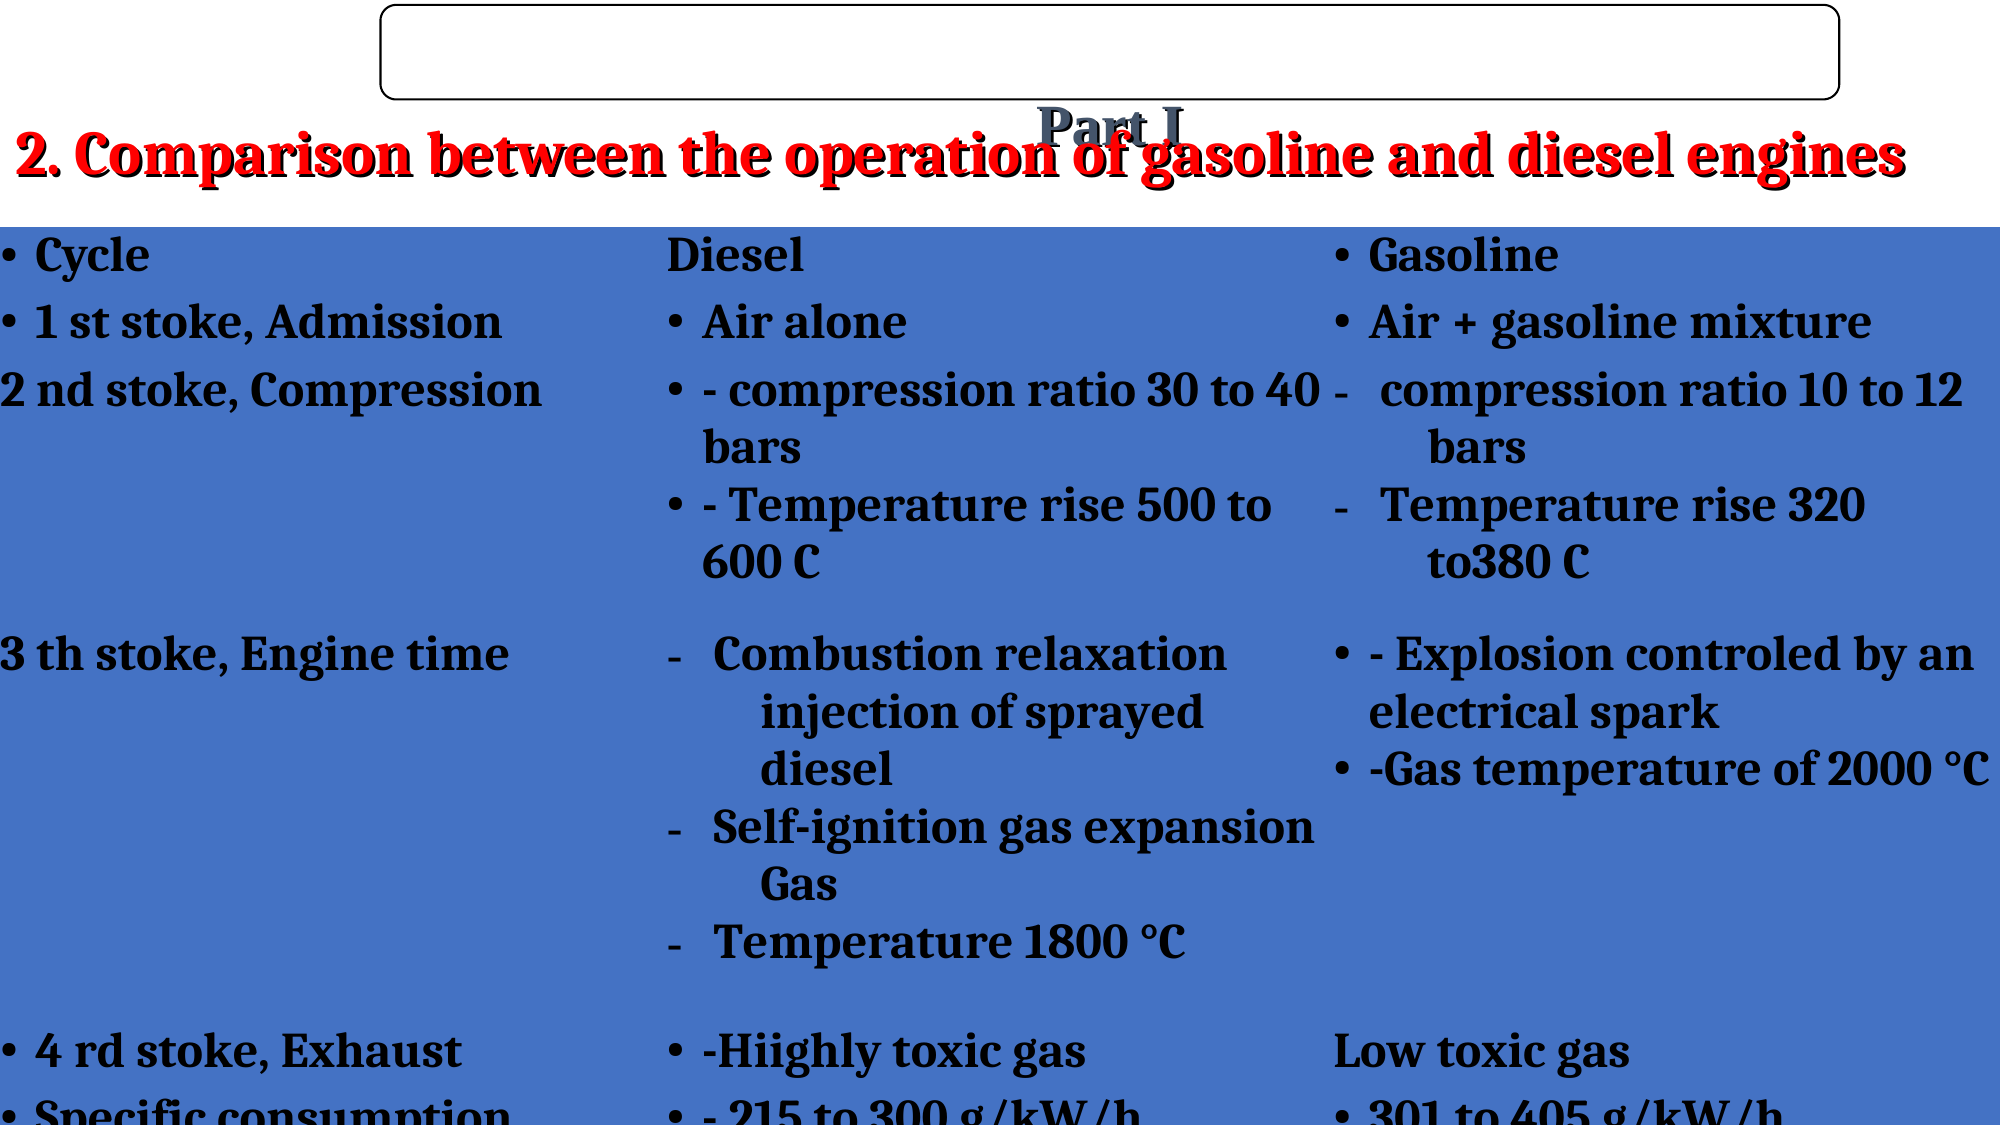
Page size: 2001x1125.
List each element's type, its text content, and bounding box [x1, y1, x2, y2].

table_cell - Explosion controled by an electrical spark -Gas temperature of 2000 °C [1333, 626, 2000, 1023]
table_cell -Hiighly toxic gas [667, 1023, 1333, 1090]
table_cell Air alone [667, 294, 1333, 361]
table_cell - 215 to 300 g/kW/h [667, 1090, 1333, 1125]
text_box Part I [380, 4, 1840, 100]
table_cell 301 to 405 g/kW/h [1333, 1090, 2000, 1125]
table_header Cycle [0, 227, 667, 294]
text_box 2. Comparison between the operation of gasoline and diesel engines [0, 104, 2000, 196]
table_cell Low toxic gas [1333, 1023, 2000, 1090]
table_header Gasoline [1333, 227, 2000, 294]
table_cell - compression ratio 30 to 40 bars - Temperature rise 500 to 600 C [667, 361, 1333, 626]
table_cell Combustion relaxation injection of sprayed diesel Self-ignition gas expansion Gas Temperature 1800 °C [667, 626, 1333, 1023]
table_cell 1 st stoke, Admission [0, 294, 667, 361]
table_cell Specific consumption [0, 1090, 667, 1125]
table_cell 2 nd stoke, Compression [0, 361, 667, 626]
table_header Diesel [667, 227, 1333, 294]
table_cell Air + gasoline mixture [1333, 294, 2000, 361]
table_cell 3 th stoke, Engine time [0, 626, 667, 1023]
table_cell compression ratio 10 to 12 bars Temperature rise 320 to380 C [1333, 361, 2000, 626]
table_cell 4 rd stoke, Exhaust [0, 1023, 667, 1090]
